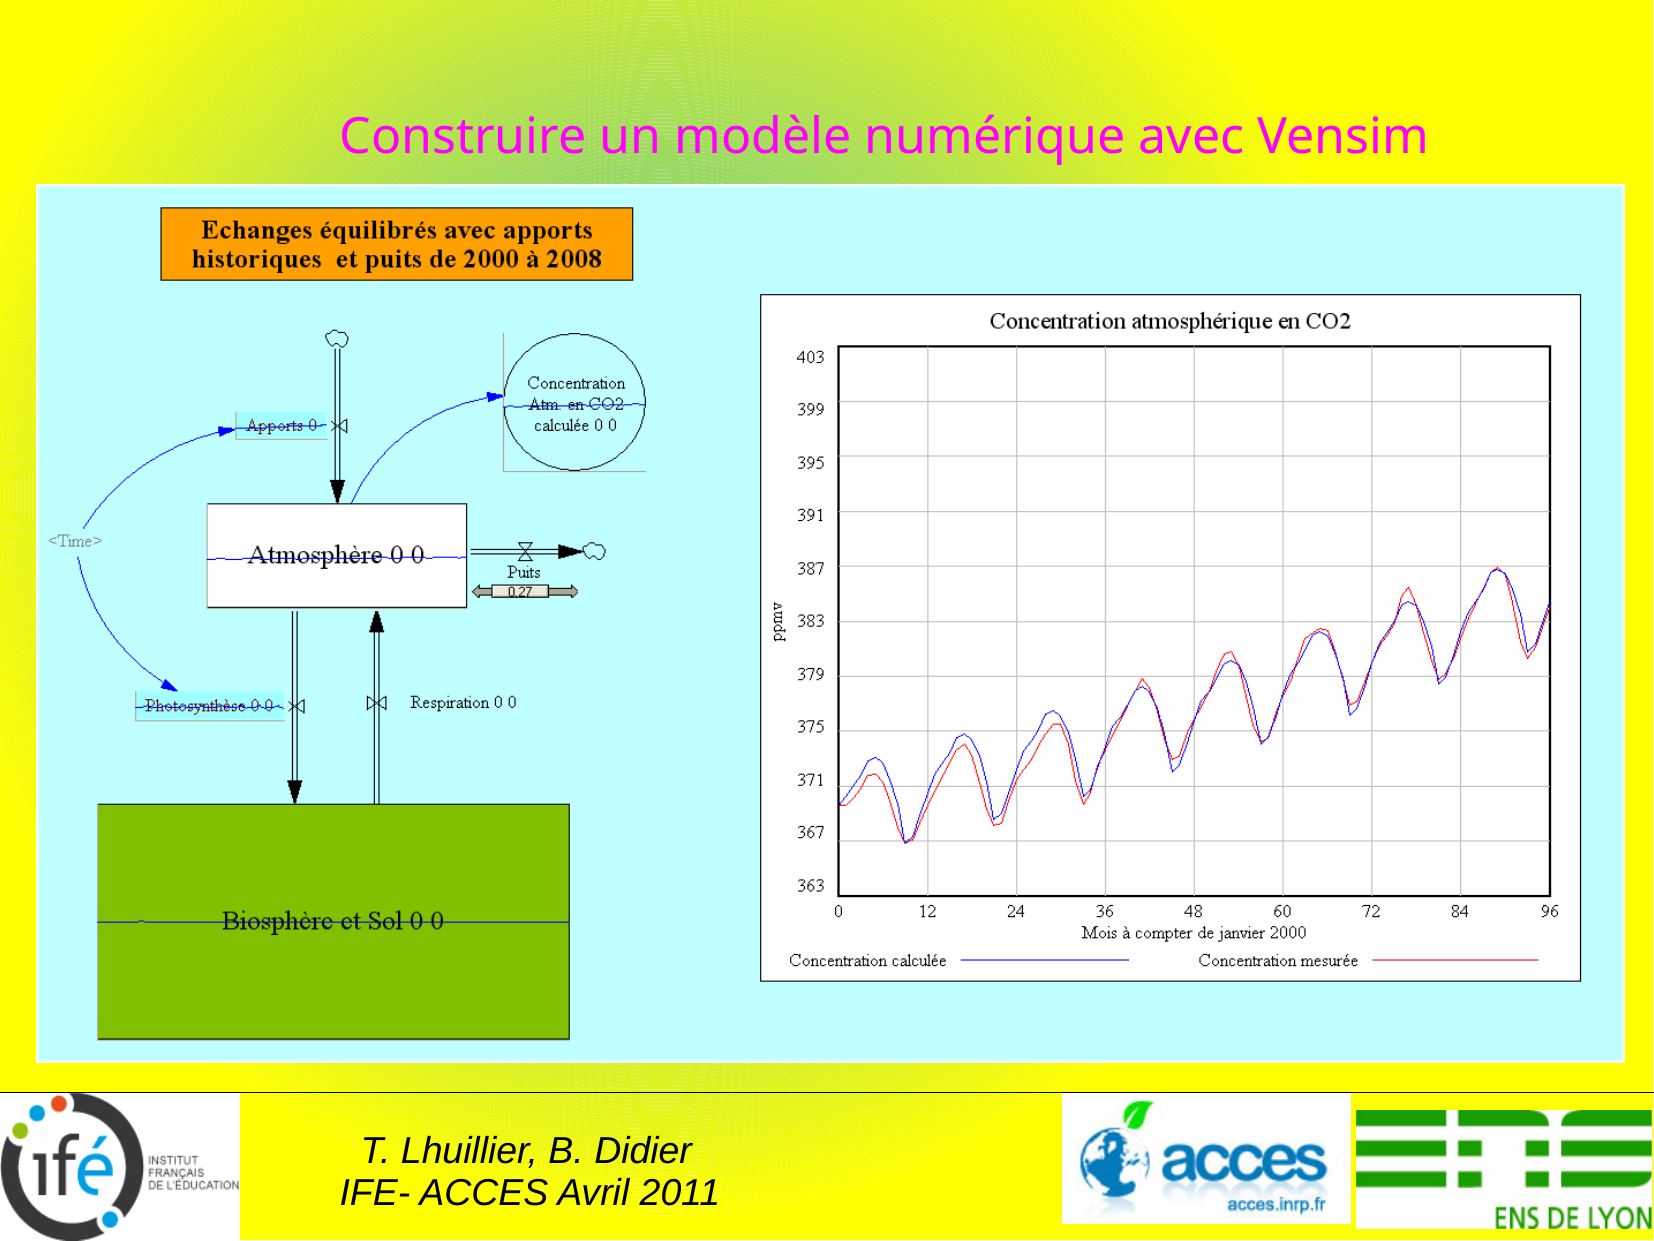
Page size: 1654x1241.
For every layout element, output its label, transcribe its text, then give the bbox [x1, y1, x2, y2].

picture [1356, 1110, 1652, 1229]
picture [0, 1093, 240, 1241]
text_box T. Lhuillier, B. Didier IFE- ACCES Avril 2011 [324, 1122, 886, 1221]
picture [36, 184, 1625, 1063]
picture [1062, 1093, 1351, 1224]
text_box Construire un modèle numérique avec Vensim [324, 92, 1393, 178]
